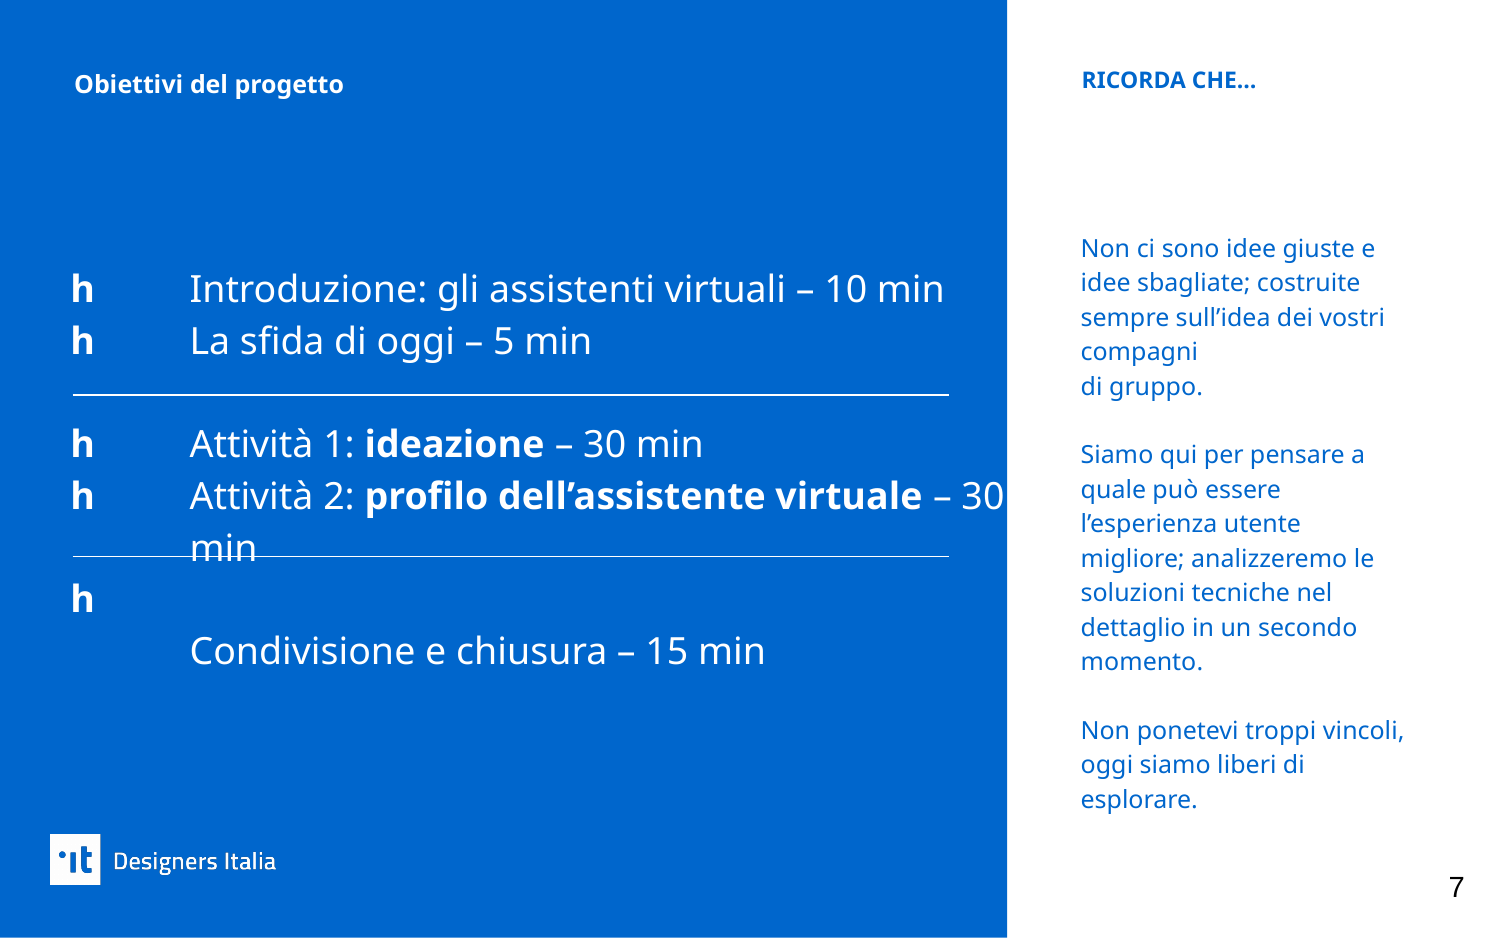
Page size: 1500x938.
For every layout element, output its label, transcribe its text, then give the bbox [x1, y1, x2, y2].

text_box Introduzione: gli assistenti virtuali – 10 min La sfida di oggi – 5 min Attività 1: ideazione – 30 min Attività 2: profilo dell’assistente virtuale – 30 min Condivisione e chiusura – 15 min [174, 198, 1061, 850]
text_box h h h h h [55, 198, 174, 834]
slide_number <numero> [1389, 850, 1480, 922]
text_box Obiettivi del progetto [59, 58, 696, 110]
text_box [0, 0, 1008, 938]
picture [50, 834, 289, 885]
text_box RICORDA CHE… [1066, 50, 1367, 139]
text_box Non ci sono idee giuste e idee sbagliate; costruite sempre sull’idea dei vostri compagni di gruppo. Siamo qui per pensare a quale può essere l’esperienza utente migliore; analizzeremo le soluzioni tecniche nel dettaglio in un secondo momento. Non ponetevi troppi vincoli, oggi siamo liberi di esplorare. [1065, 212, 1423, 742]
